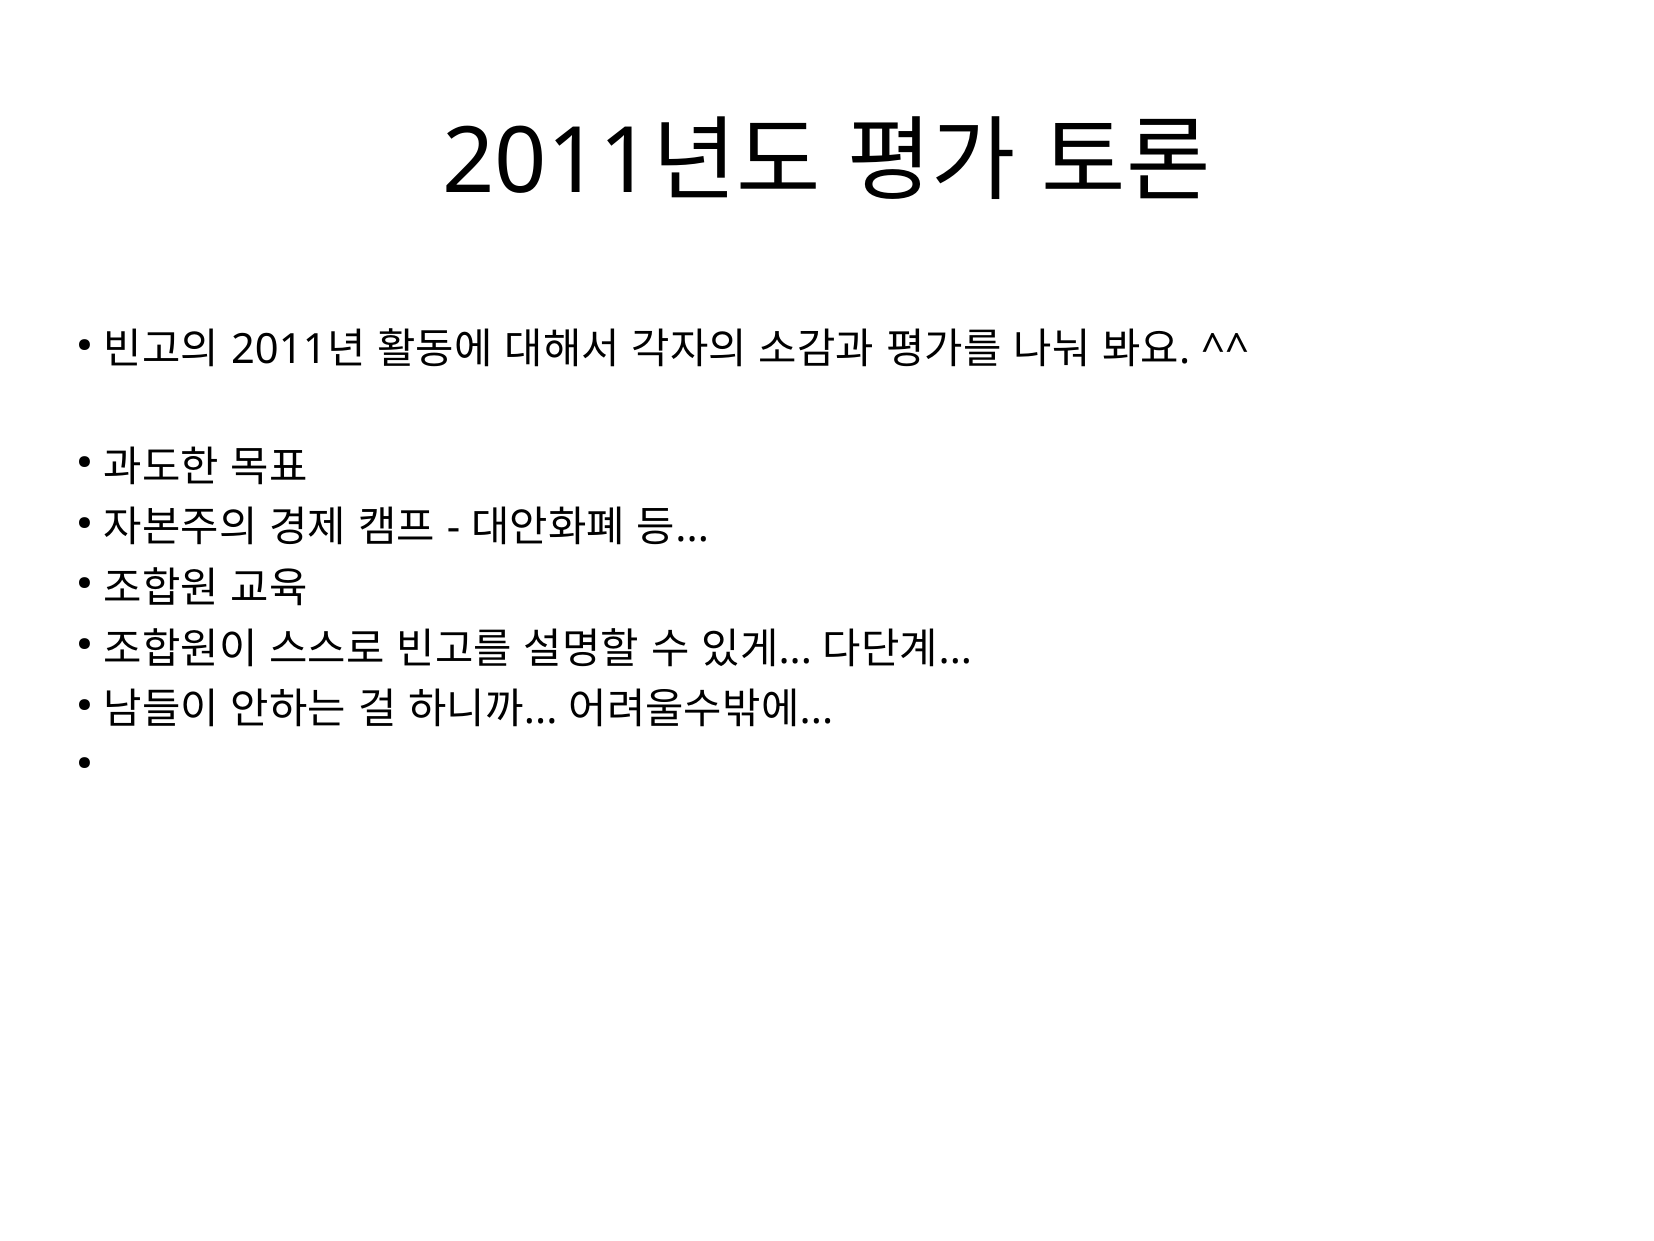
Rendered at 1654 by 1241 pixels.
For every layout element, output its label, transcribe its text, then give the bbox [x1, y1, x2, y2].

title 2011년도 평가 토론 [82, 49, 1571, 257]
text_box 빈고의 2011년 활동에 대해서 각자의 소감과 평가를 나눠 봐요. ^^ 과도한 목표 자본주의 경제 캠프 - 대안화폐 등... 조합원 교육 조합원이 스스로 빈고를 설명할 수 있게... 다단계... 남들이 안하는 걸 하니까... 어려울수밖에... [77, 388, 1583, 1062]
